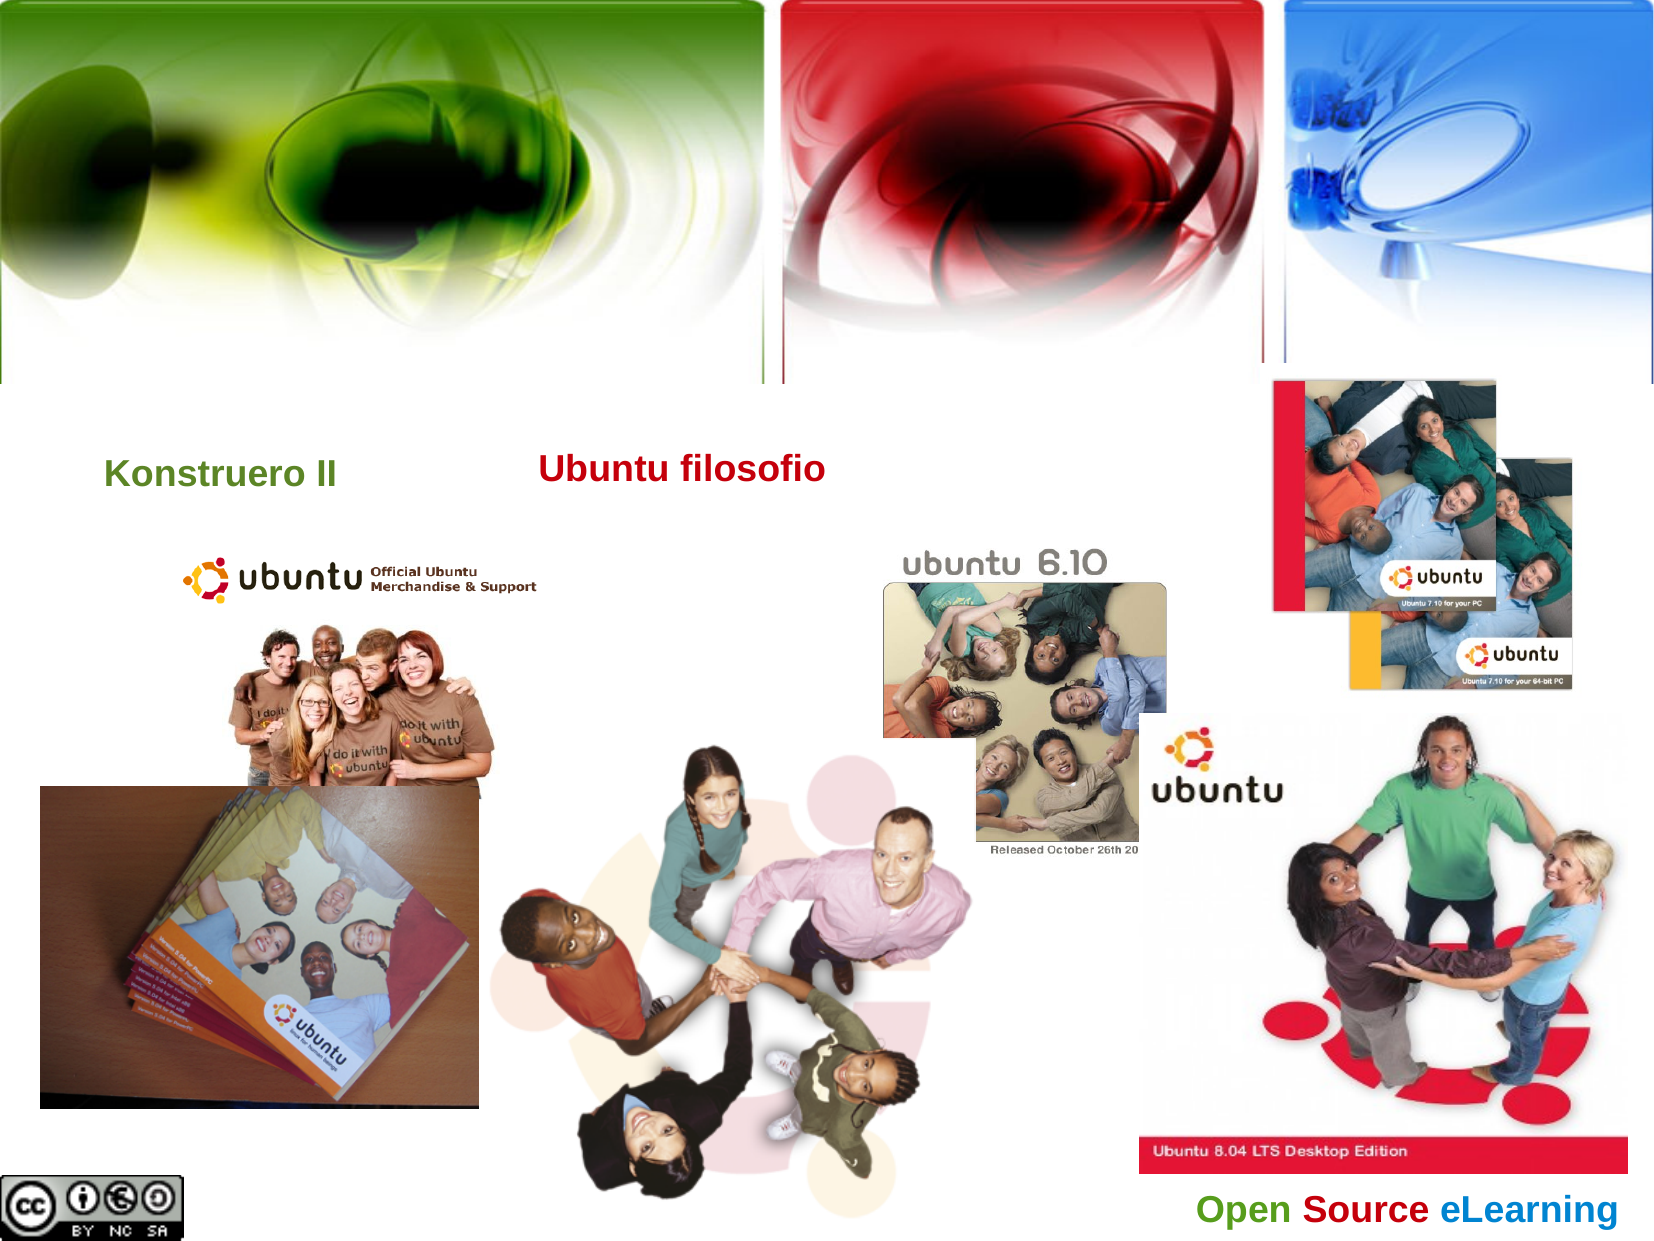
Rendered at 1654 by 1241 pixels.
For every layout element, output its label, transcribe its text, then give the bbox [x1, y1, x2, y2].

picture [0, 1175, 184, 1241]
picture [0, 0, 1654, 699]
text_box Open Source eLearning [1181, 1181, 1654, 1238]
text_box Konstruero II [89, 445, 444, 503]
picture [40, 541, 1628, 1220]
text_box Ubuntu filosofio [523, 439, 1162, 497]
